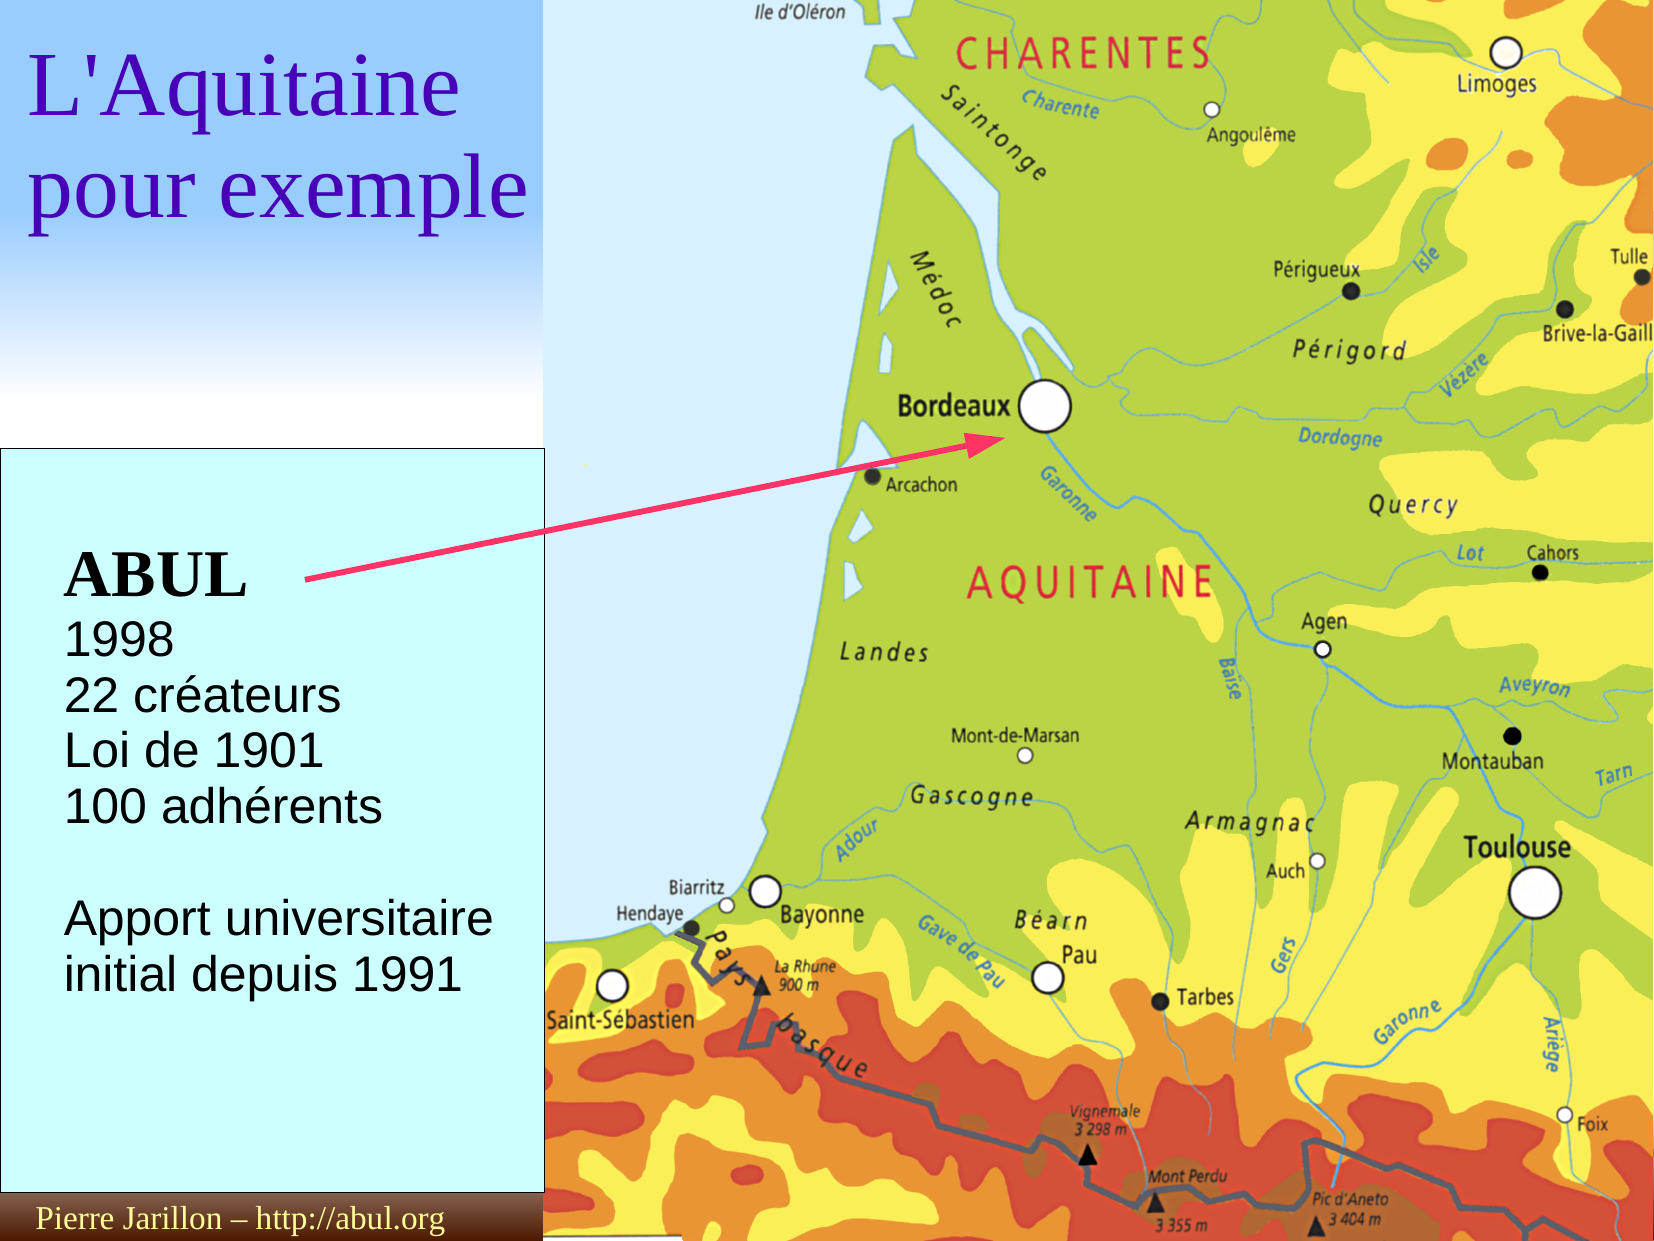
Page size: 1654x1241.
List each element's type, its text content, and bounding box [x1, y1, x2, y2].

title L'Aquitaine pour exemple [27, 33, 1440, 237]
picture [543, 0, 1653, 1241]
text_box [0, 448, 545, 1193]
text_box [308, 386, 314, 442]
text_box ABUL 1998 22 créateurs Loi de 1901 100 adhérents Apport universitaire initial depuis 1991 [63, 537, 515, 1121]
